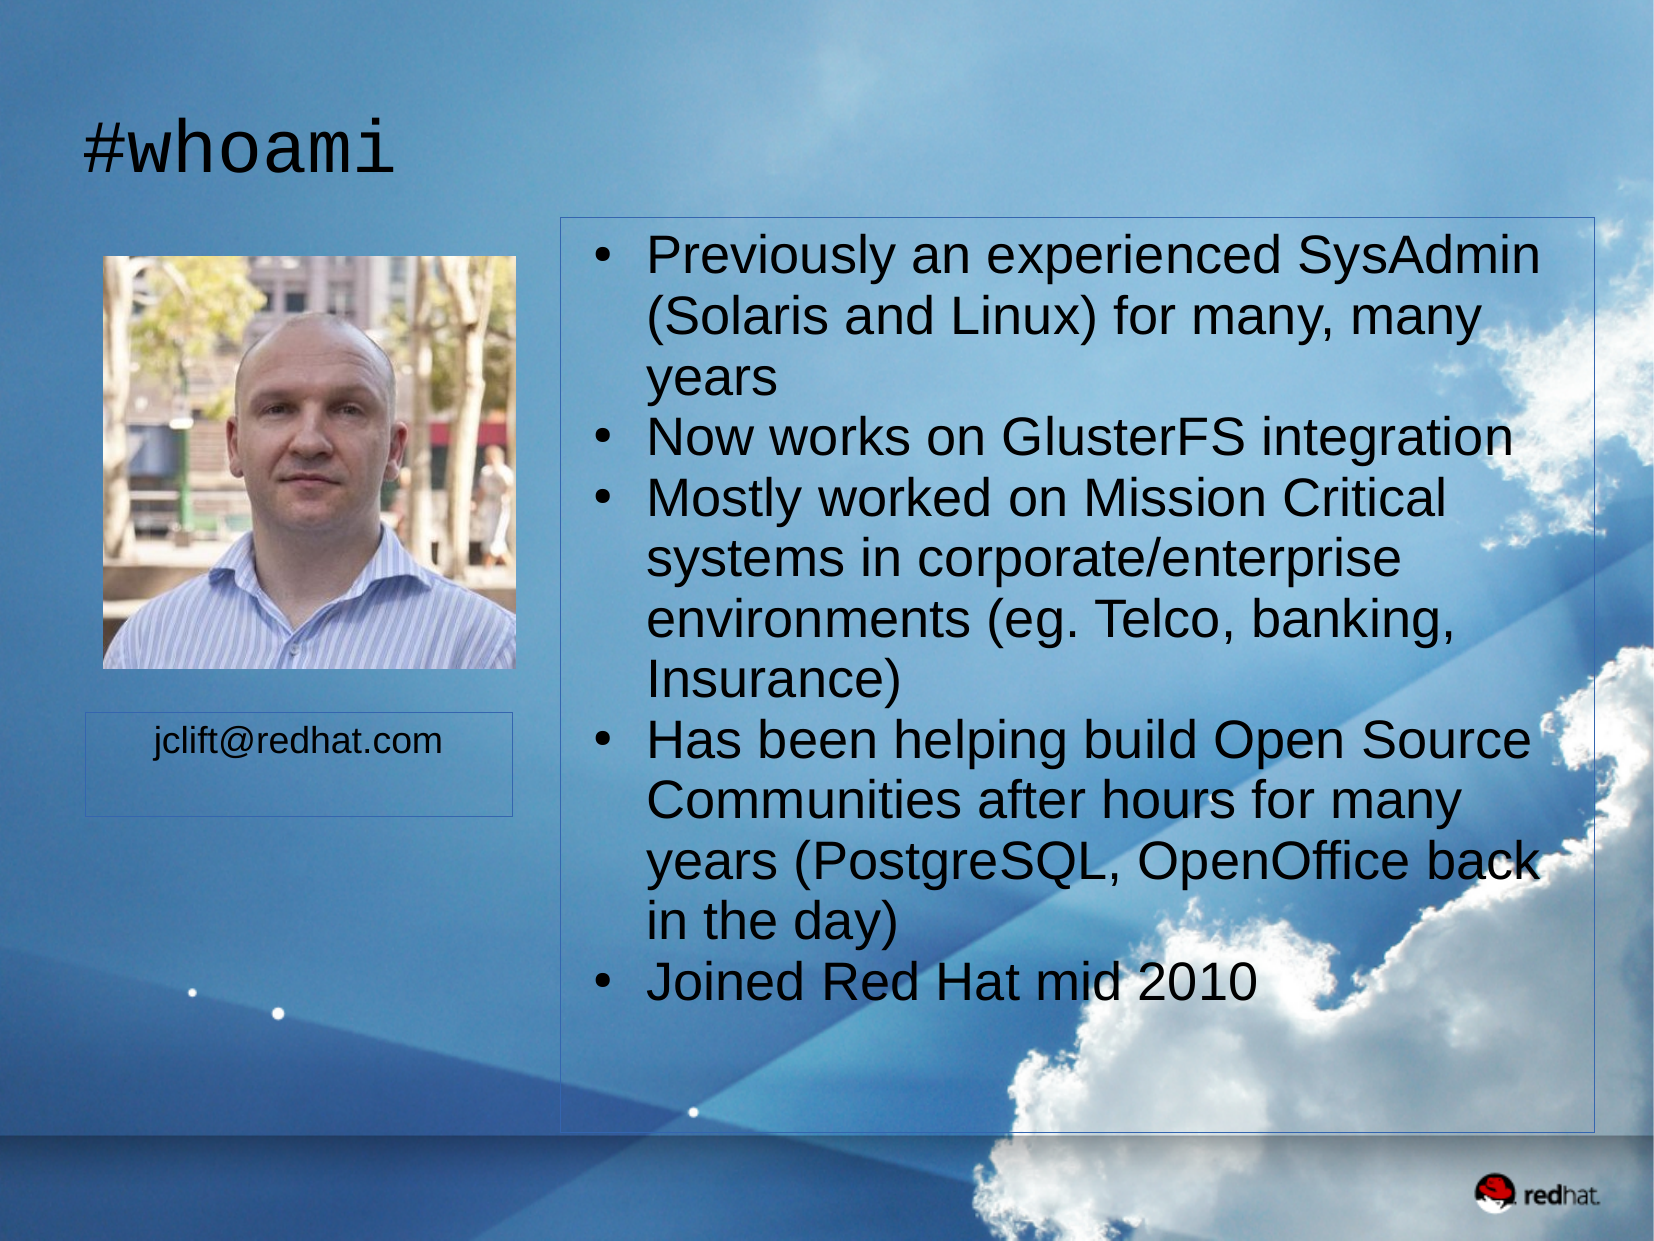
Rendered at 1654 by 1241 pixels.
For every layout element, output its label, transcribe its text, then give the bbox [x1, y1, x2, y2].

title #whoami [82, 49, 1571, 257]
text_box Previously an experienced SysAdmin (Solaris and Linux) for many, many years Now works on GlusterFS integration Mostly worked on Mission Critical systems in corporate/enterprise environments (eg. Telco, banking, Insurance) Has been helping build Open Source Communities after hours for many years (PostgreSQL, OpenOffice back in the day) Joined Red Hat mid 2010 [560, 217, 1595, 1133]
text_box jclift@redhat.com [85, 712, 513, 817]
picture [0, 0, 1654, 1241]
